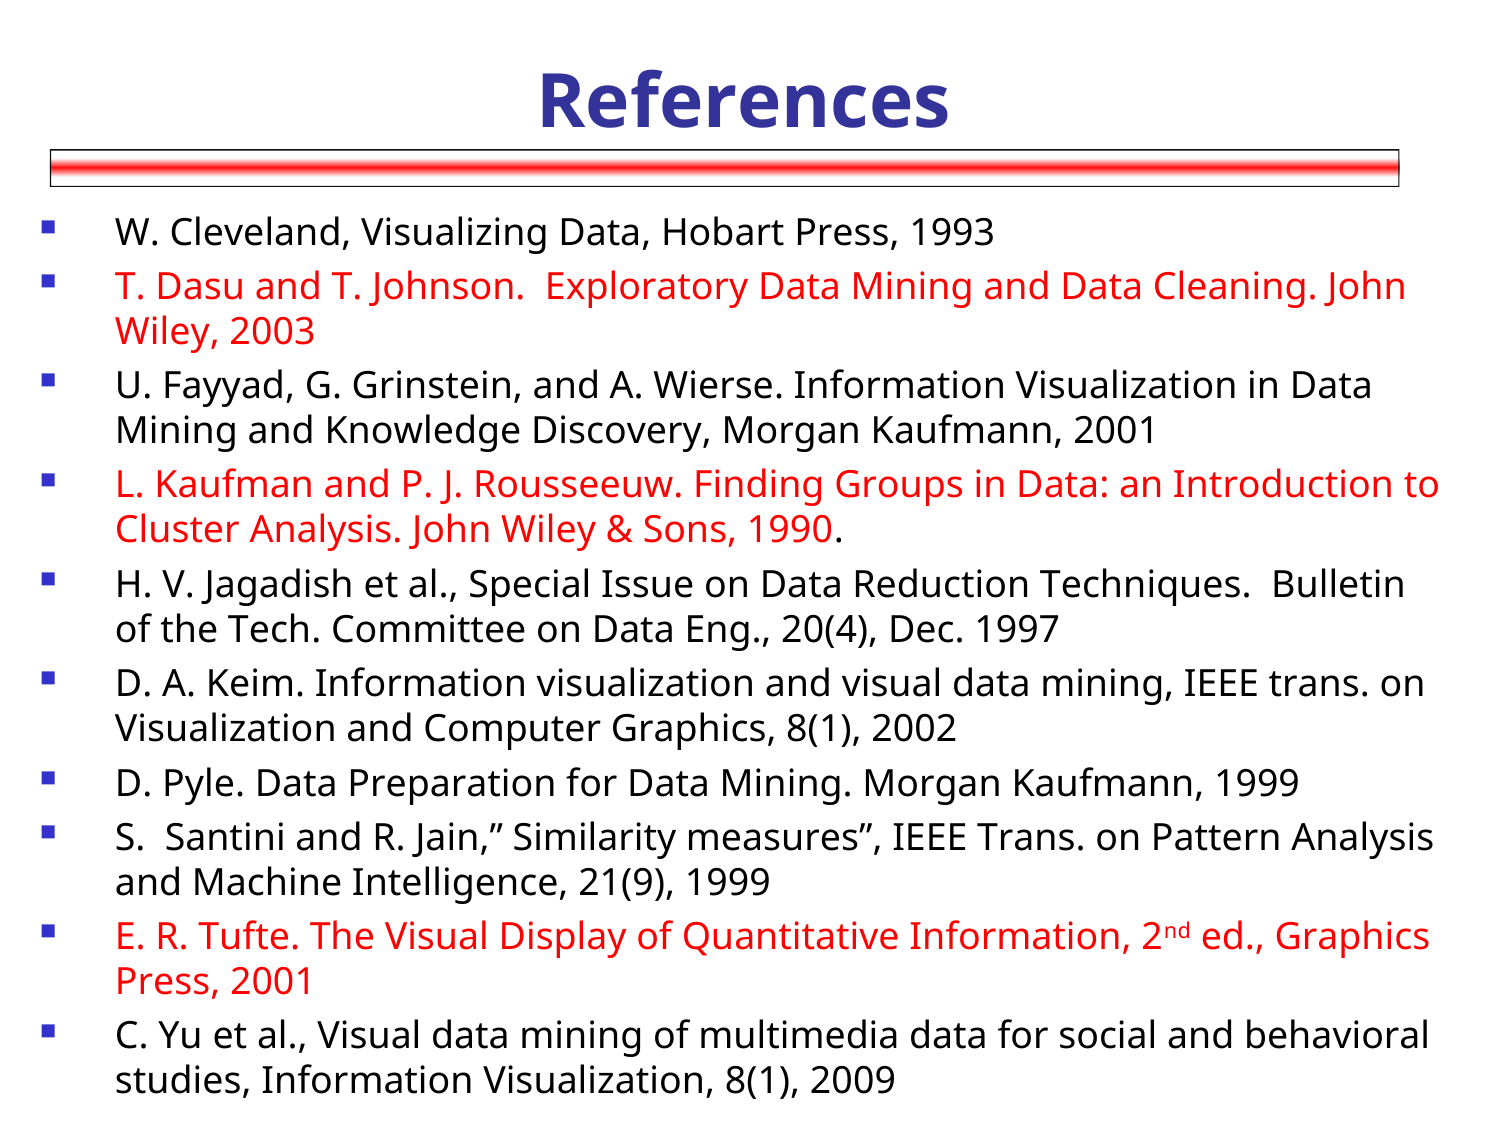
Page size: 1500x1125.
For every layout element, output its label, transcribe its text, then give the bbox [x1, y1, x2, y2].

title References [24, 44, 1463, 150]
list W. Cleveland, Visualizing Data, Hobart Press, 1993 T. Dasu and T. Johnson. Exploratory Data Mining and Data Cleaning. John Wiley, 2003 U. Fayyad, G. Grinstein, and A. Wierse. Information Visualization in Data Mining and Knowledge Discovery, Morgan Kaufmann, 2001 L. Kaufman and P. J. Rousseeuw. Finding Groups in Data: an Introduction to Cluster Analysis. John Wiley & Sons, 1990. H. V. Jagadish et al., Special Issue on Data Reduction Techniques. Bulletin of the Tech. Committee on Data Eng., 20(4), Dec. 1997 D. A. Keim. Information visualization and visual data mining, IEEE trans. on Visualization and Computer Graphics, 8(1), 2002 D. Pyle. Data Preparation for Data Mining. Morgan Kaufmann, 1999 S. Santini and R. Jain,” Similarity measures”, IEEE Trans. on Pattern Analysis and Machine Intelligence, 21(9), 1999 E. R. Tufte. The Visual Display of Quantitative Information, 2nd ed., Graphics Press, 2001 C. Yu et al., Visual data mining of multimedia data for social and behavioral studies, Information Visualization, 8(1), 2009 [24, 200, 1463, 1110]
